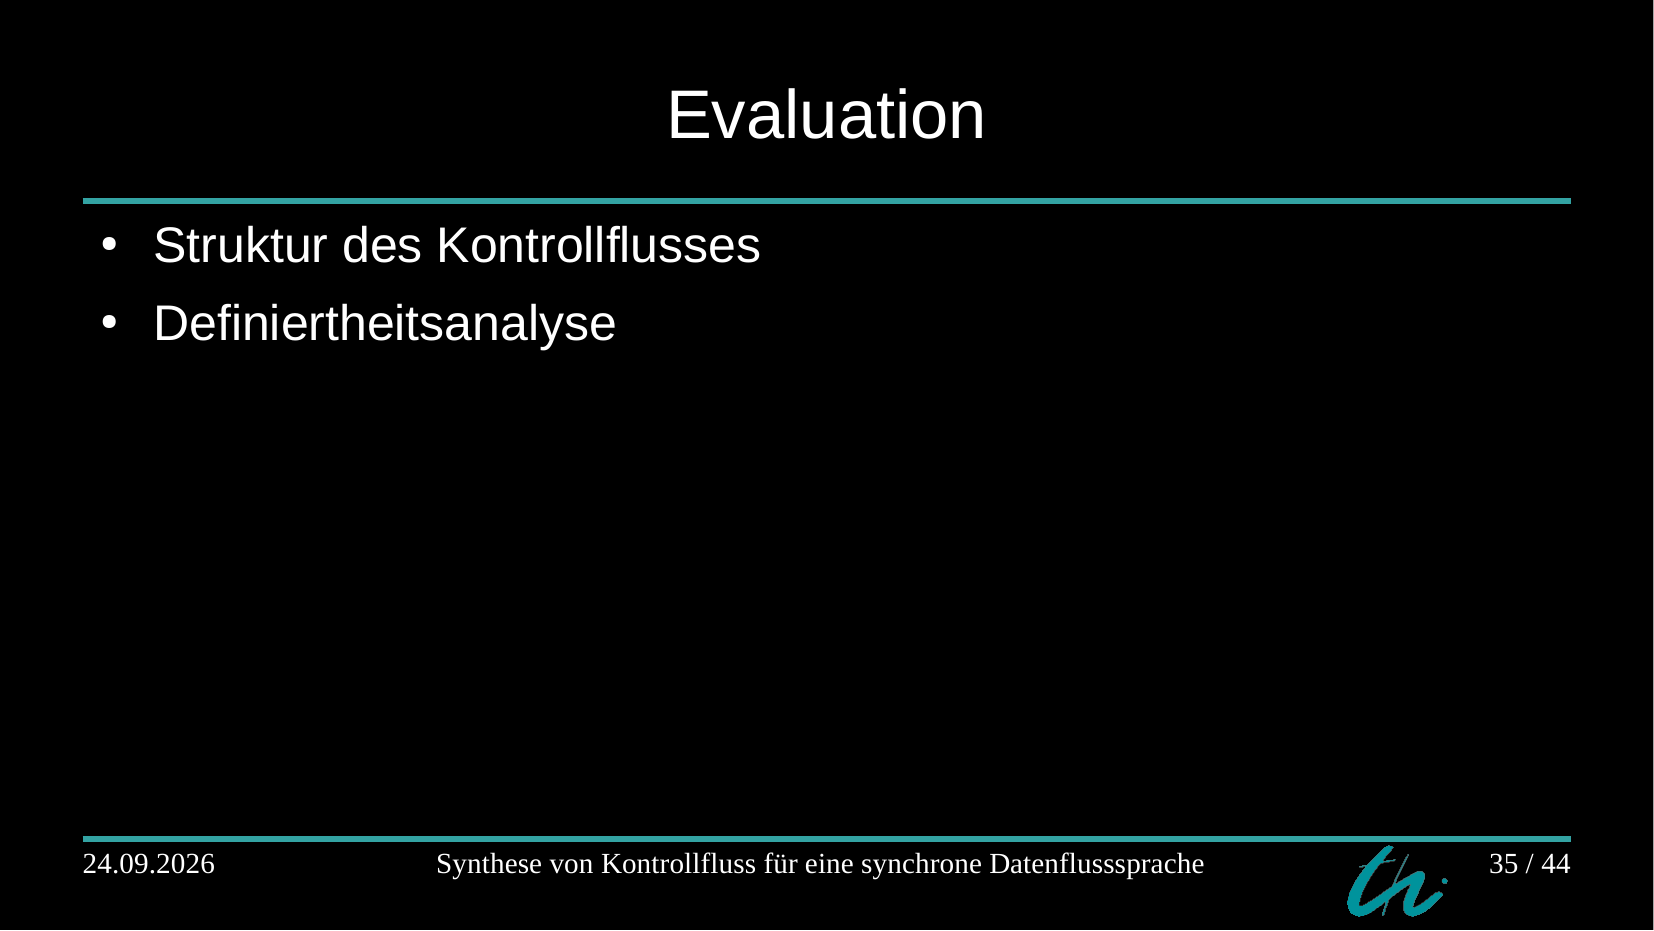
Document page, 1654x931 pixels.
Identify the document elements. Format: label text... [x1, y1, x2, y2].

picture [1347, 845, 1448, 917]
title Evaluation [82, 37, 1571, 193]
list Struktur des Kontrollflusses Definiertheitsanalyse [82, 217, 1571, 815]
